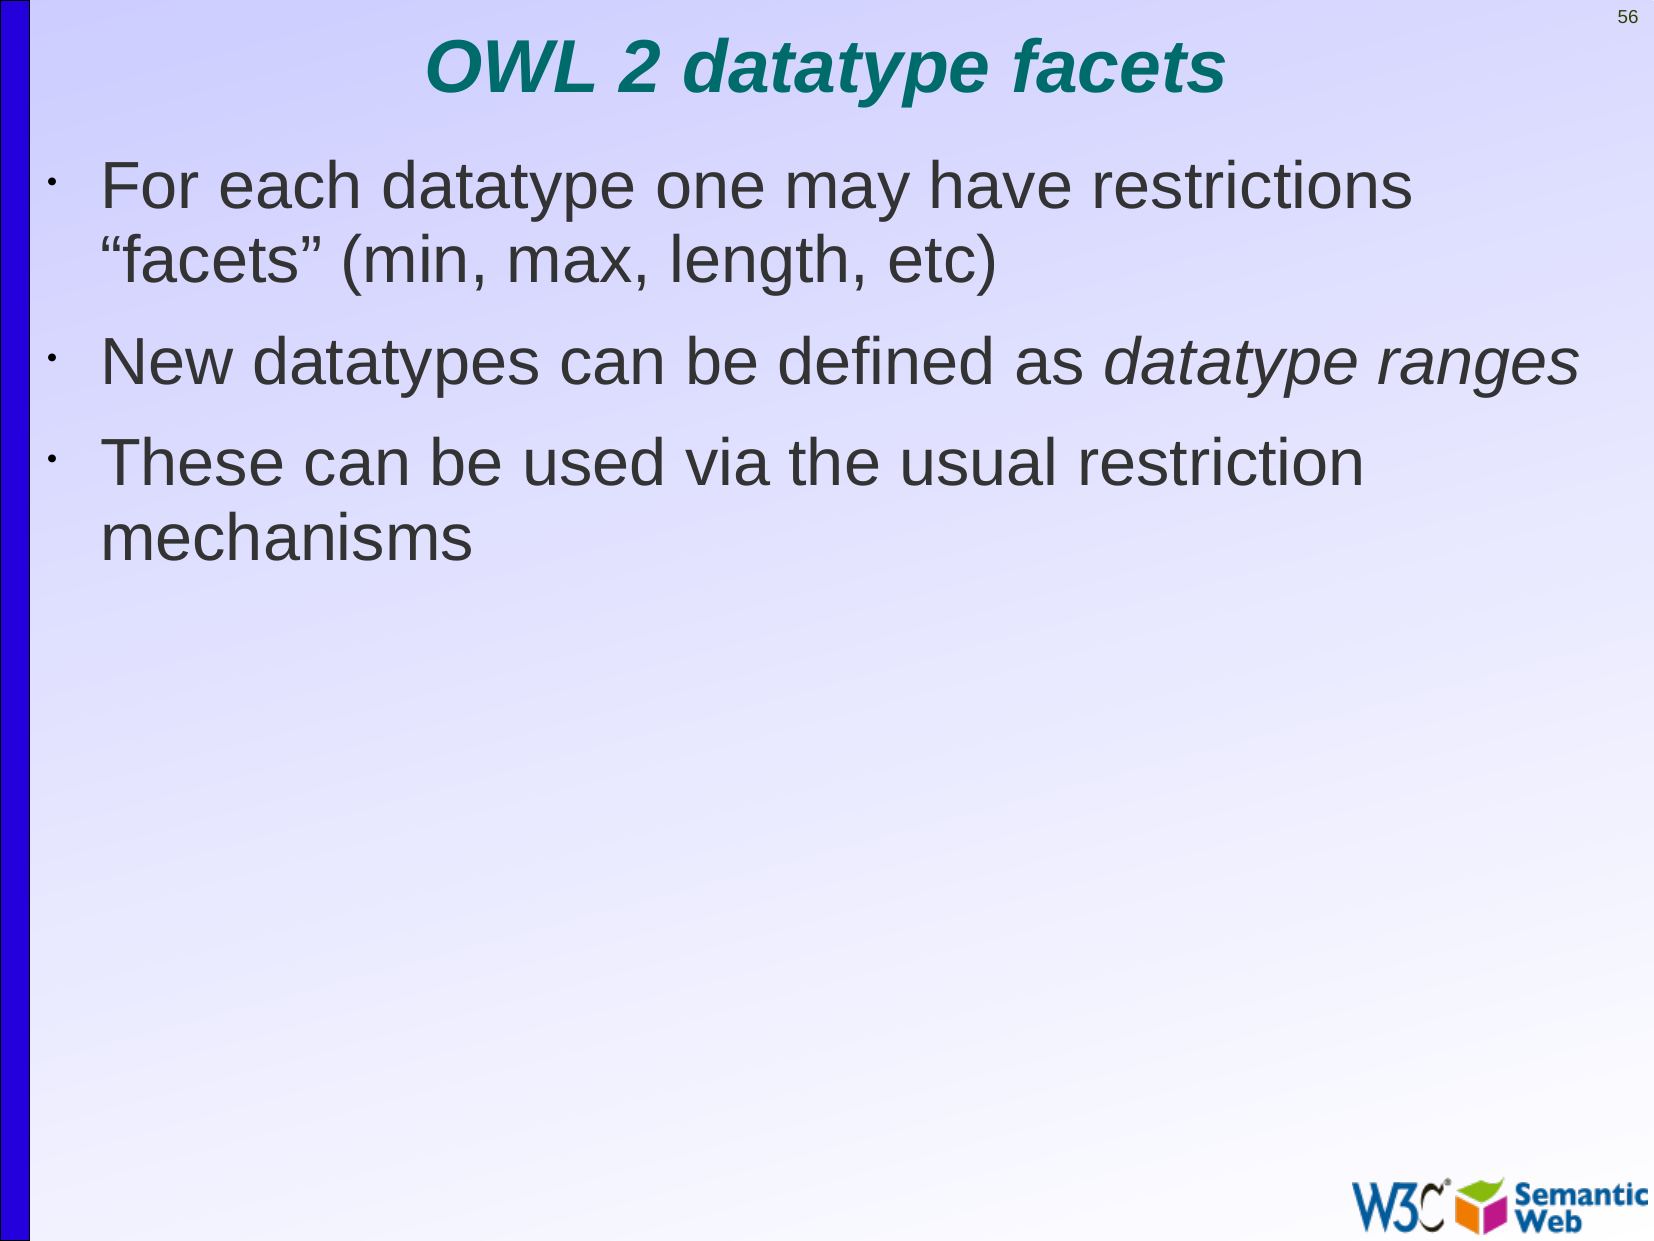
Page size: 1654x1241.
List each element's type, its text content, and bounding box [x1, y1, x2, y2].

title OWL 2 datatype facets [0, 13, 1654, 117]
list For each datatype one may have restrictions “facets” (min, max, length, etc) New datatypes can be defined as datatype ranges These can be used via the usual restriction mechanisms [29, 147, 1624, 1119]
picture [1352, 1175, 1648, 1235]
